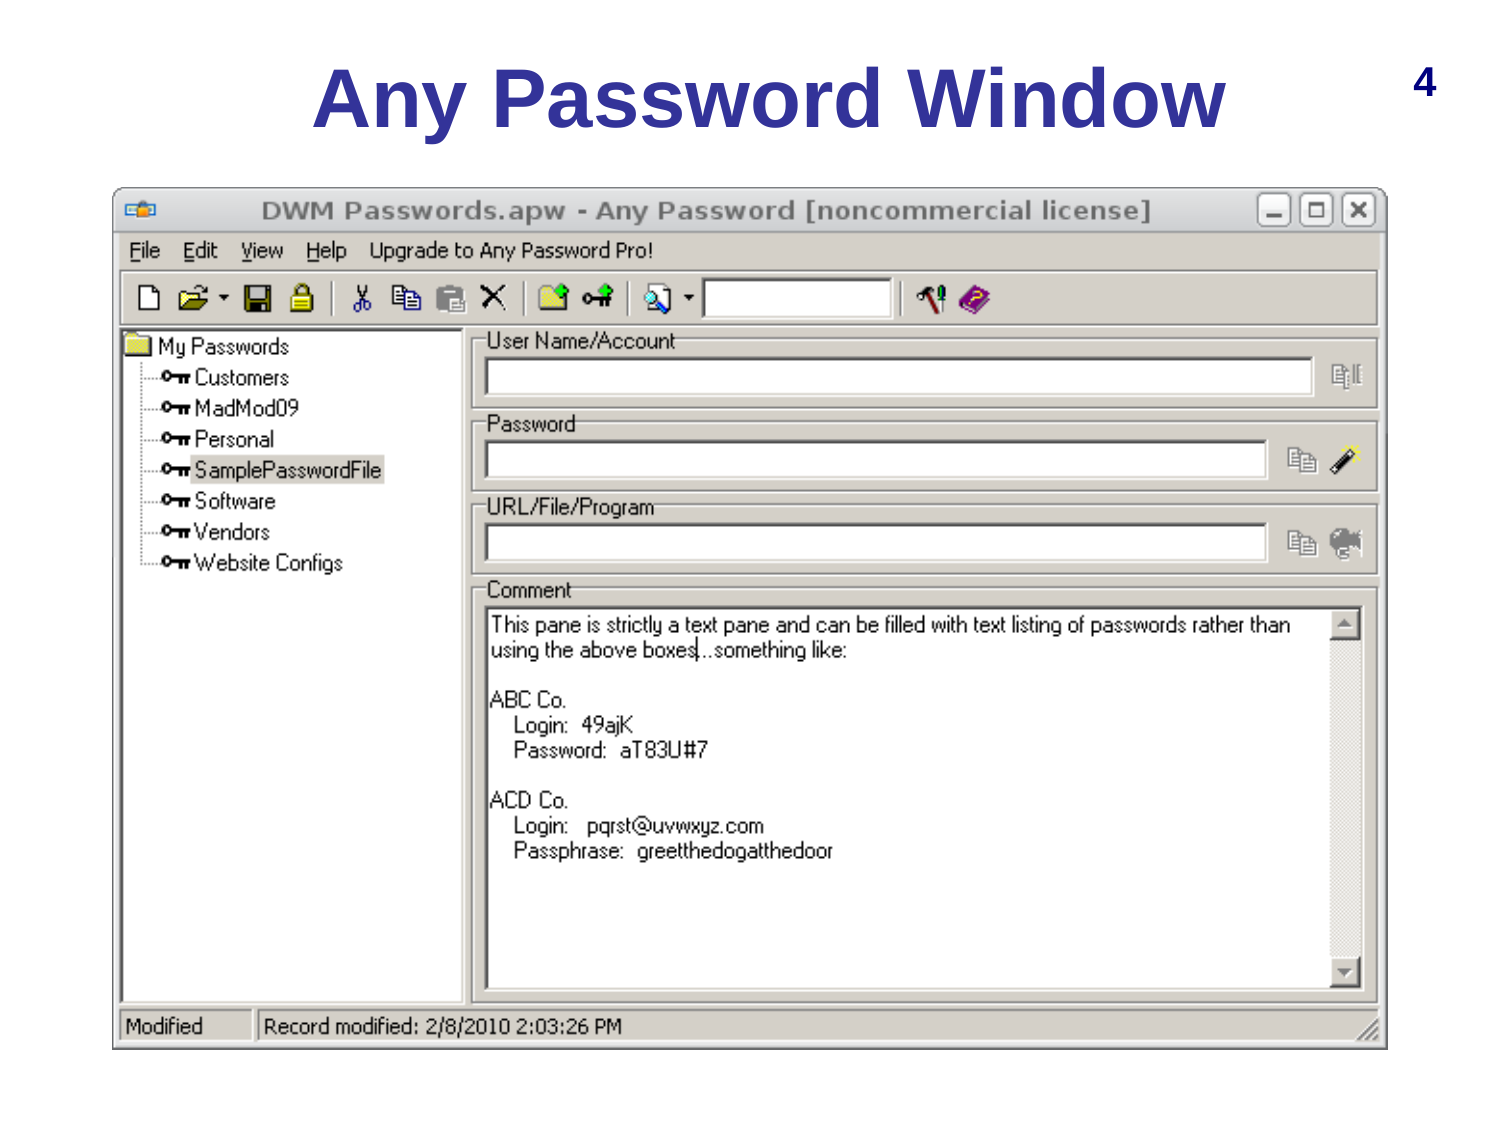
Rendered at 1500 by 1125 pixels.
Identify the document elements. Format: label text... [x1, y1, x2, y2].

text_box 4 [1387, 47, 1463, 113]
picture [112, 187, 1388, 1051]
title Any Password Window [150, 37, 1388, 161]
